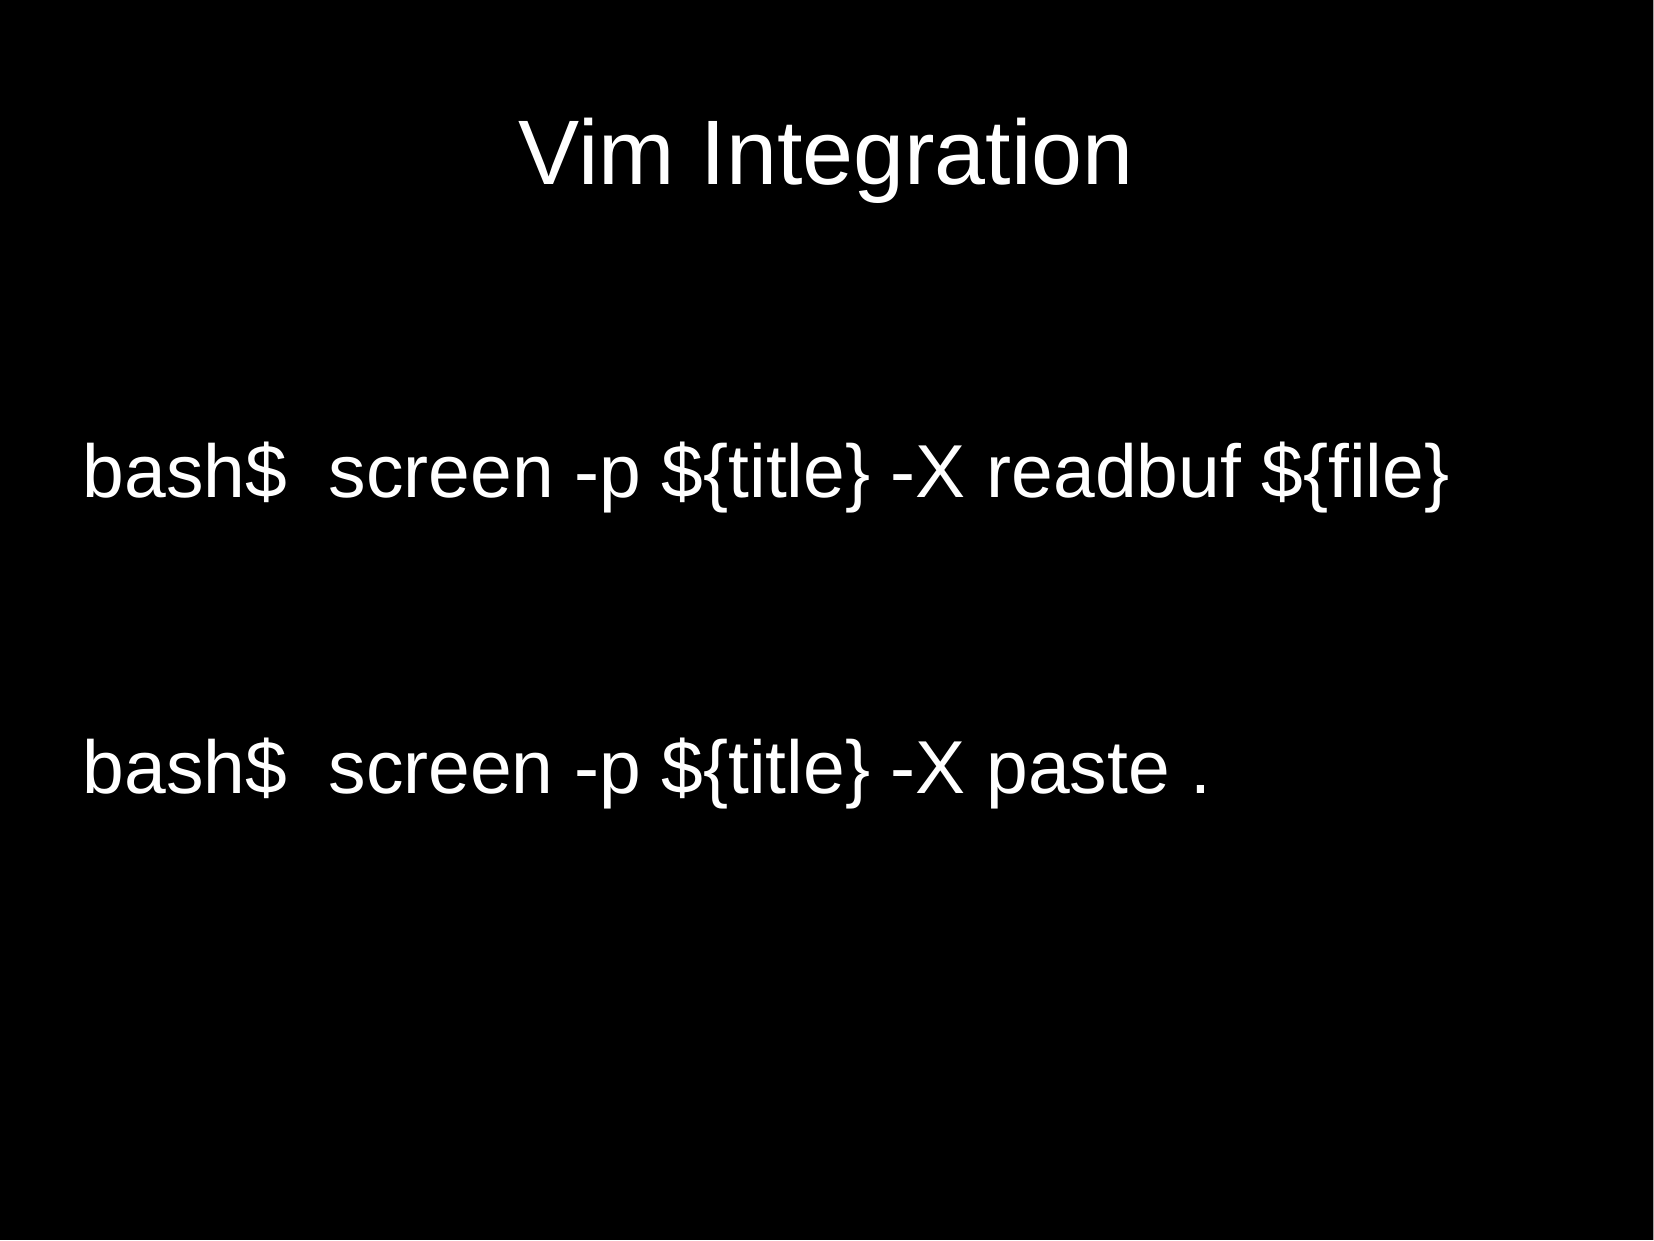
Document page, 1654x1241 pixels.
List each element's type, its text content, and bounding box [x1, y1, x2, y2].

title bash$ screen -p ${title} -X readbuf ${file} [82, 375, 1571, 568]
title bash$ screen -p ${title} -X paste . [82, 670, 1571, 864]
title Vim Integration [82, 56, 1571, 250]
